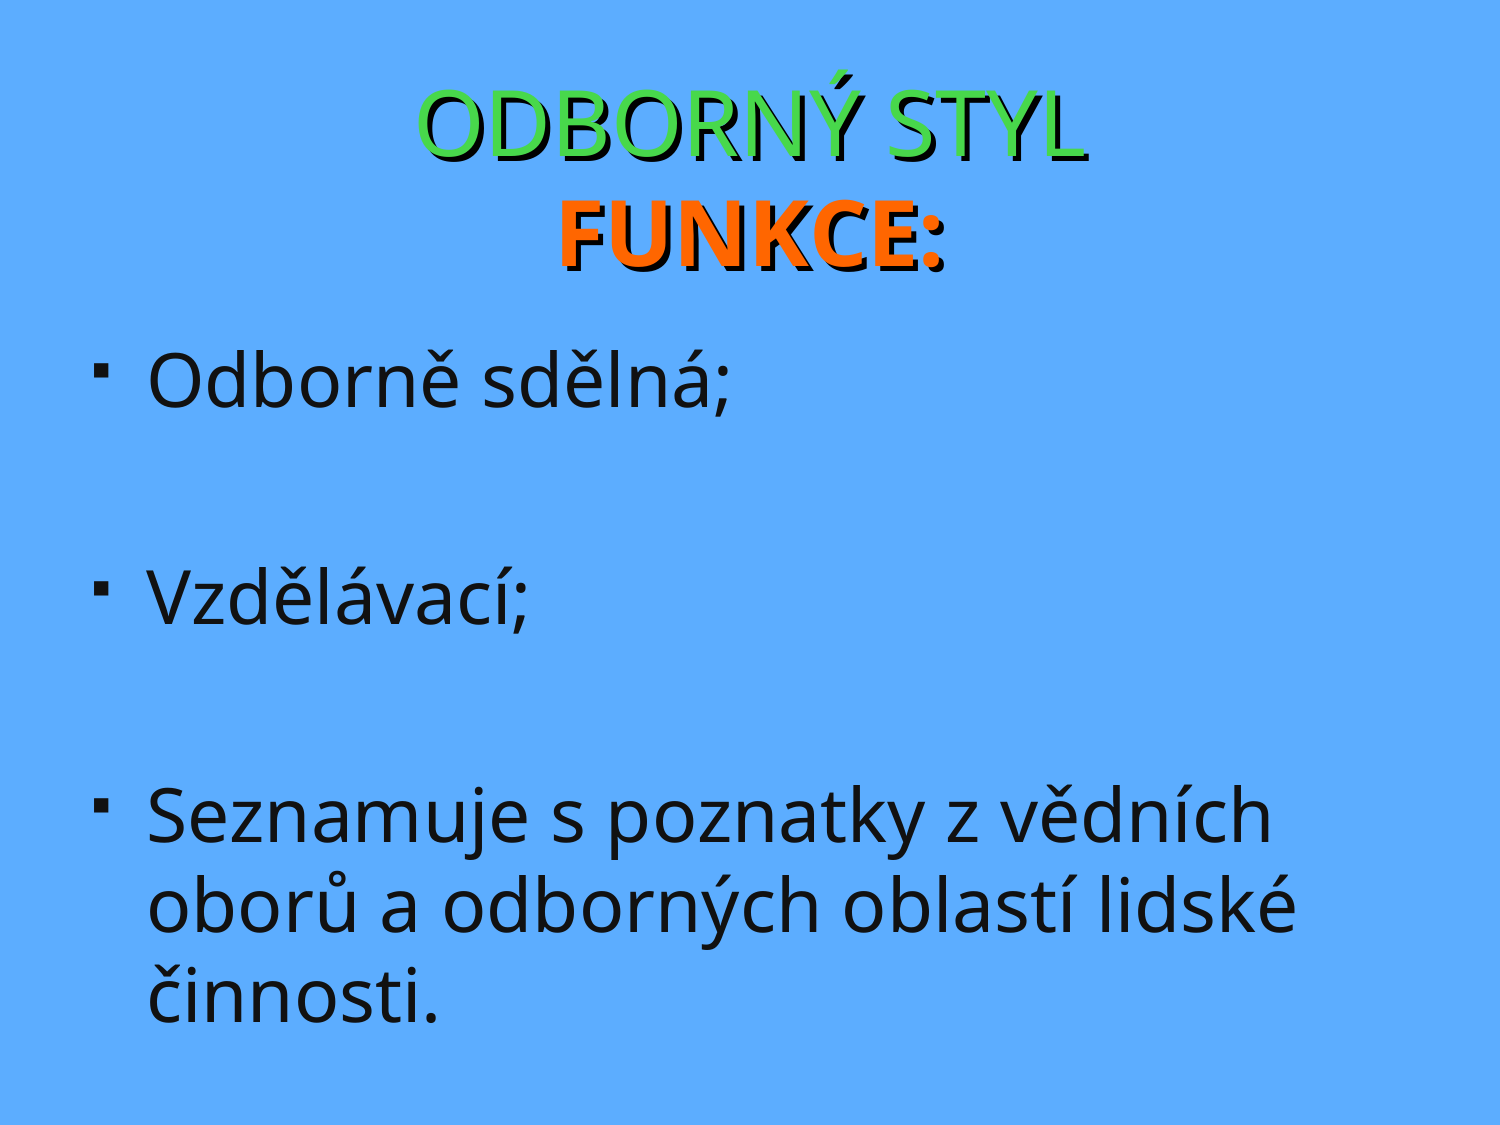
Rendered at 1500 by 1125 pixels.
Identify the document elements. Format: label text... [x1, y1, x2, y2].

list Odborně sdělná; Vzdělávací; Seznamuje s poznatky z vědních oborů a odborných oblastí lidské činnosti. [75, 324, 1426, 1055]
title ODBORNÝ STYL FUNKCE: [75, 57, 1426, 293]
